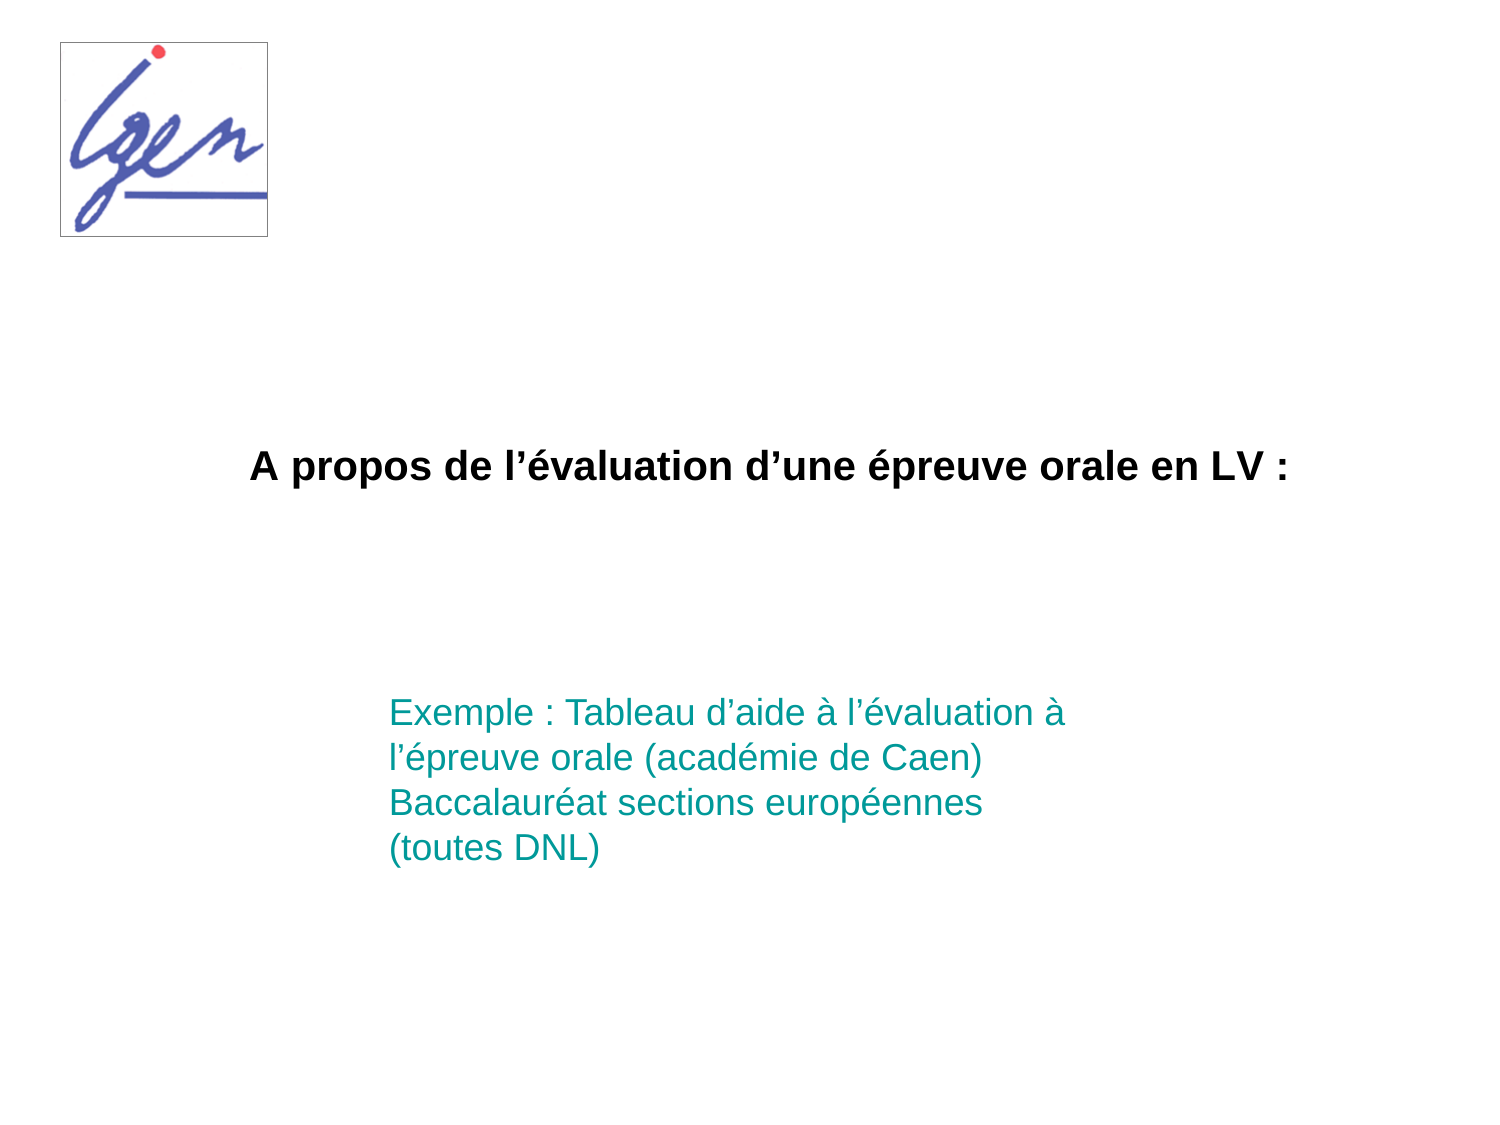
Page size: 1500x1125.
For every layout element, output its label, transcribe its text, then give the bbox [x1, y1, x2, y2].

picture [60, 42, 268, 237]
text_box Exemple : Tableau d’aide à l’évaluation à l’épreuve orale (académie de Caen) Baccalauréat sections européennes (toutes DNL) [373, 680, 1083, 922]
text_box A propos de l’évaluation d’une épreuve orale en LV : [234, 431, 1309, 497]
